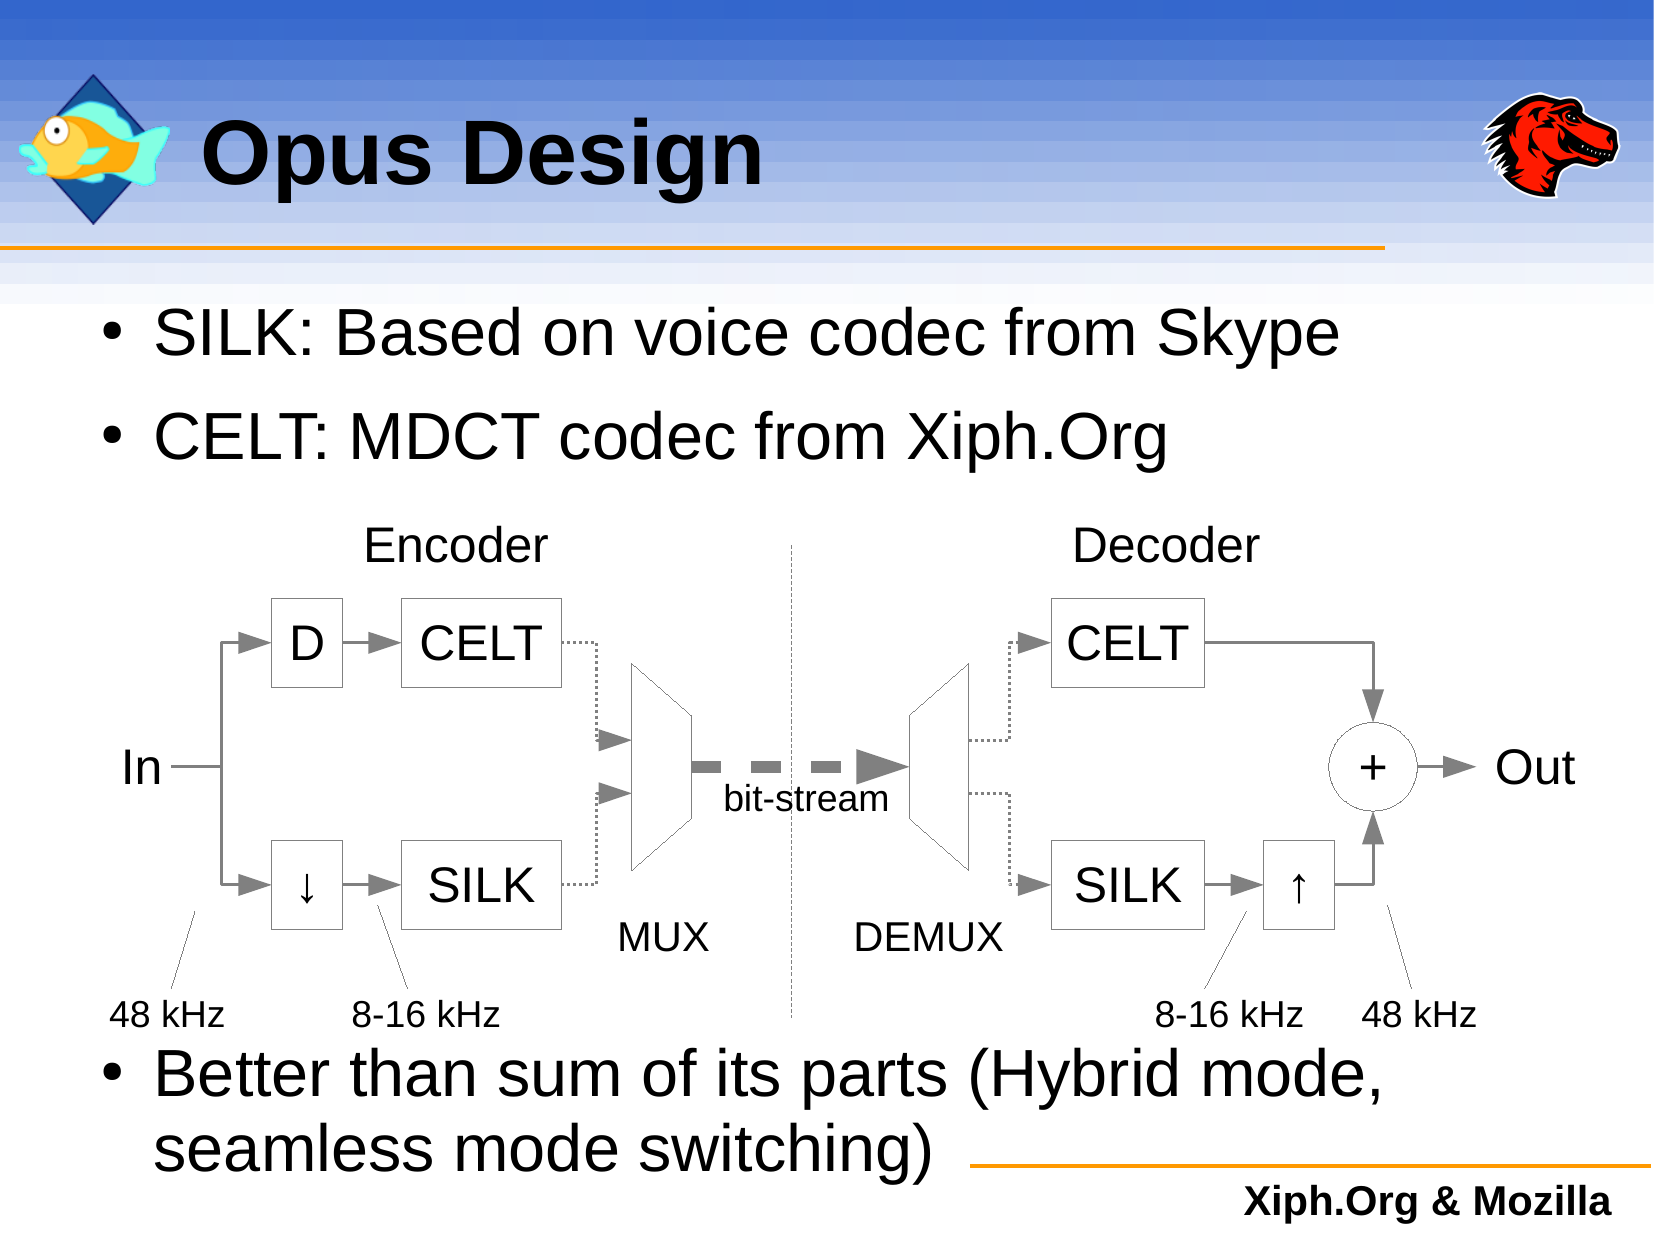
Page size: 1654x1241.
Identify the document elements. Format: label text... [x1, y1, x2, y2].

text_box Out [1476, 722, 1595, 812]
picture [1538, 1197, 1544, 1204]
text_box D [271, 598, 343, 688]
text_box Decoder [1057, 509, 1276, 581]
text_box Encoder [348, 509, 565, 581]
title Opus Design [200, 49, 1571, 257]
picture [0, 0, 1654, 1241]
text_box 48 kHz [94, 986, 243, 1044]
text_box 8-16 kHz [336, 986, 526, 1044]
text_box DEMUX [838, 906, 1019, 968]
text_box ↑ [1263, 840, 1335, 930]
text_box 8-16 kHz [1139, 986, 1323, 1044]
text_box 48 kHz [1346, 986, 1495, 1044]
text_box SILK [401, 840, 562, 930]
text_box bit-stream [708, 769, 905, 827]
text_box MUX [602, 906, 725, 968]
text_box SILK [1051, 840, 1205, 930]
text_box ↓ [271, 840, 343, 930]
text_box CELT [1051, 598, 1205, 688]
text_box + [1328, 722, 1418, 812]
text_box CELT [401, 598, 562, 688]
text_box In [112, 722, 172, 812]
list SILK: Based on voice codec from Skype CELT: MDCT codec from Xiph.Org Better than sum of its parts (Hybrid mode, seamless mode switching) [82, 295, 1538, 1241]
